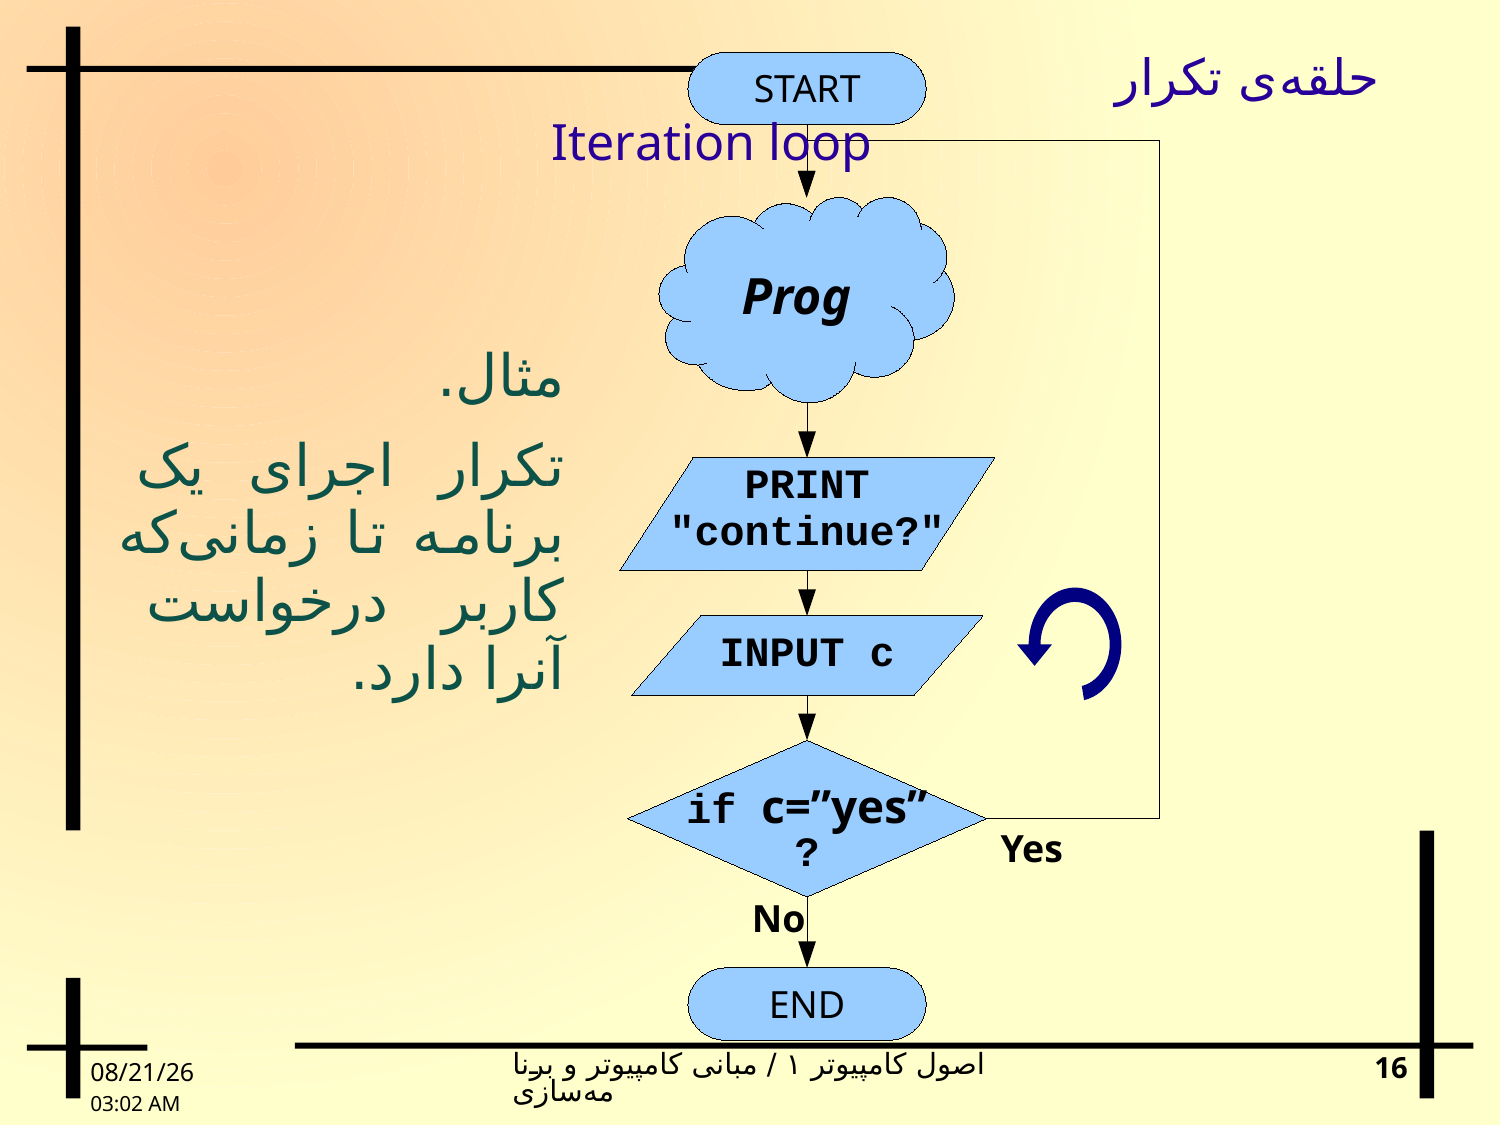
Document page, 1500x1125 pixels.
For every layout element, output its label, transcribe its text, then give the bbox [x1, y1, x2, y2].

text_box END [687, 967, 927, 1041]
text_box No [737, 885, 807, 944]
list مثال. تکرار اجرای یک برنامه تا زمانی‌که کاربر درخواست آنرا دارد. [111, 342, 618, 1029]
text_box No [808, 895, 813, 941]
text_box INPUT c [631, 615, 983, 696]
text_box PRINT "continue?" [619, 457, 995, 571]
text_box Yes [985, 819, 1073, 874]
text_box Prog [658, 197, 955, 403]
title حلقه‌ی تکرار Iteration loop [103, 52, 1385, 172]
text_box [1017, 587, 1122, 701]
text_box if c=”yes” ? [627, 740, 987, 897]
